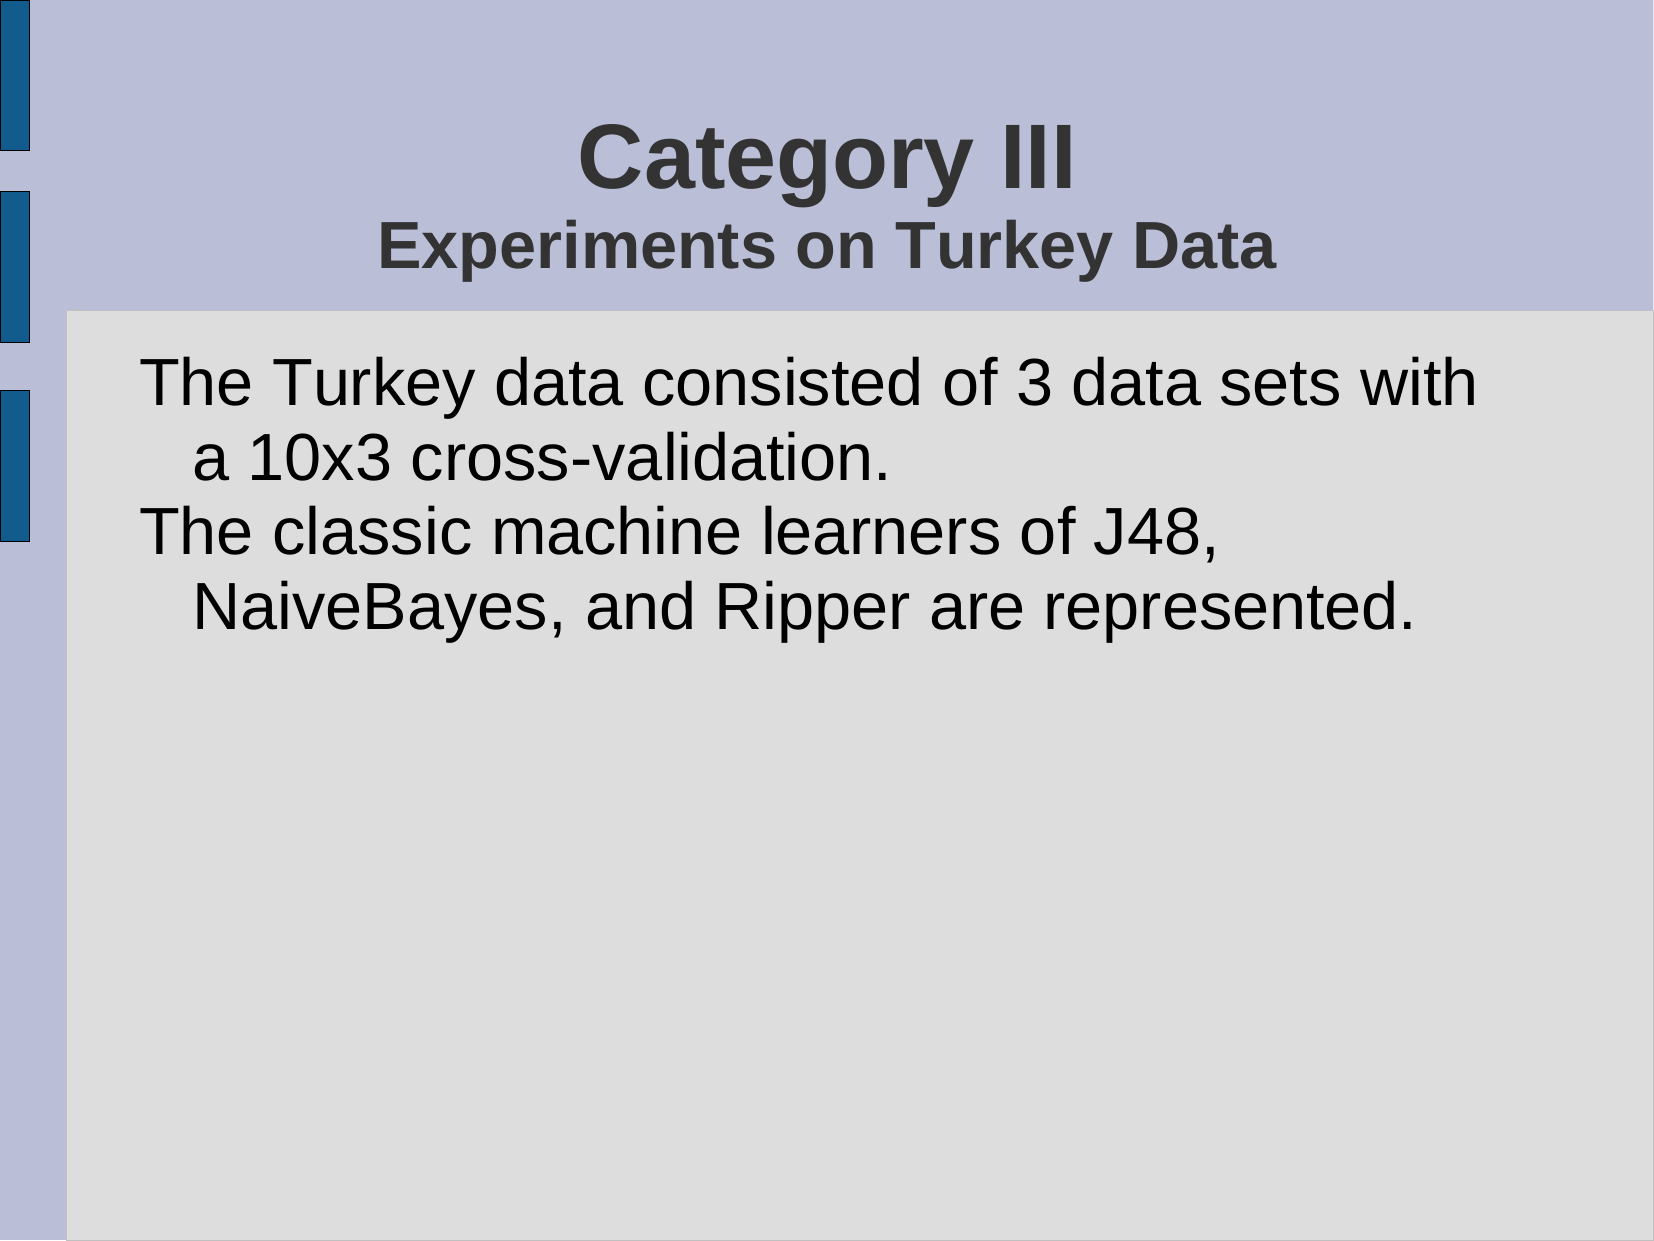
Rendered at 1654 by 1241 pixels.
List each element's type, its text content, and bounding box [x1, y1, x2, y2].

title Category III Experiments on Turkey Data [121, 91, 1534, 299]
list The Turkey data consisted of 3 data sets with a 10x3 cross-validation. The classic machine learners of J48, NaiveBayes, and Ripper are represented. [121, 344, 1534, 1127]
